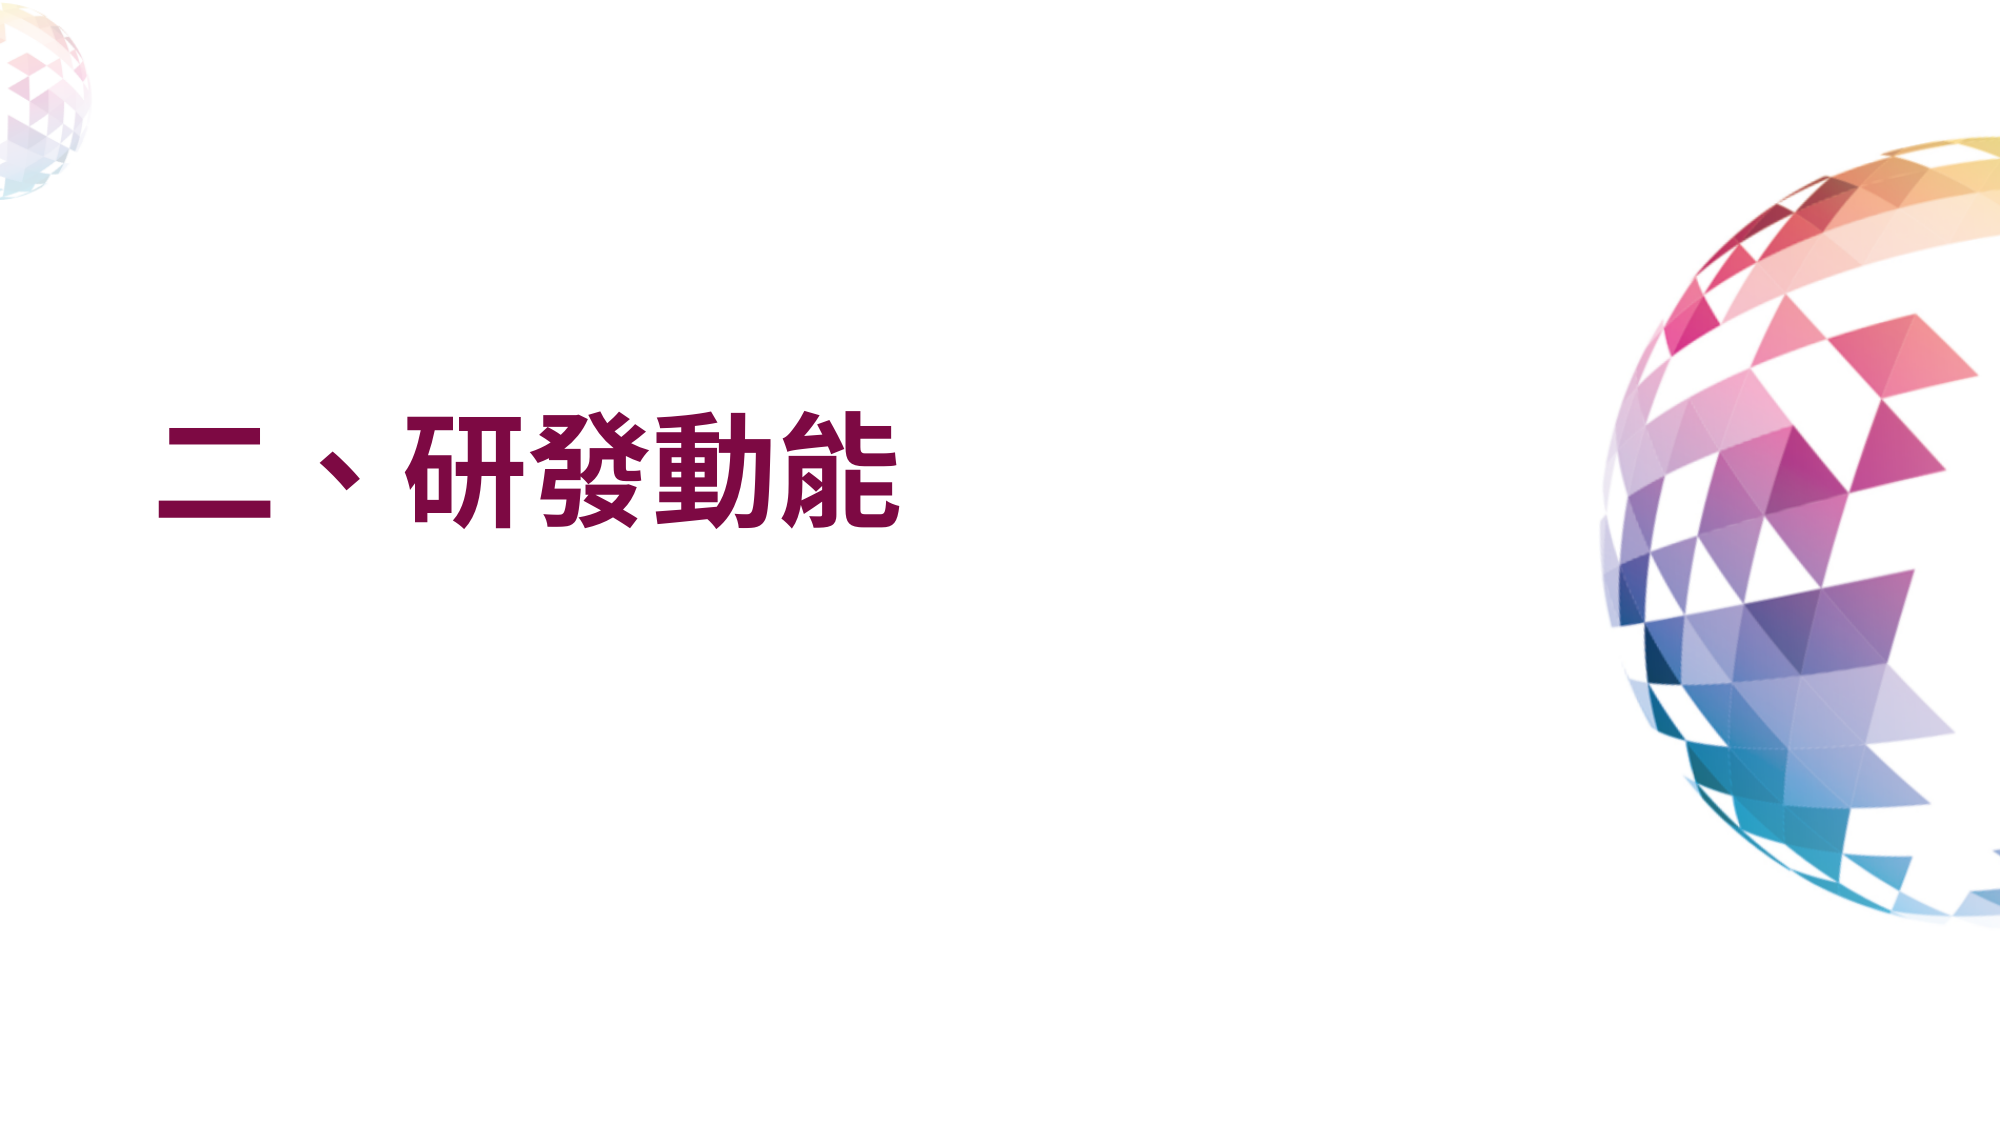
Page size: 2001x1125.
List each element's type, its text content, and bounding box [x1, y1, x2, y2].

text_box 二、研發動能 [137, 84, 1863, 553]
picture [0, 0, 2000, 1125]
